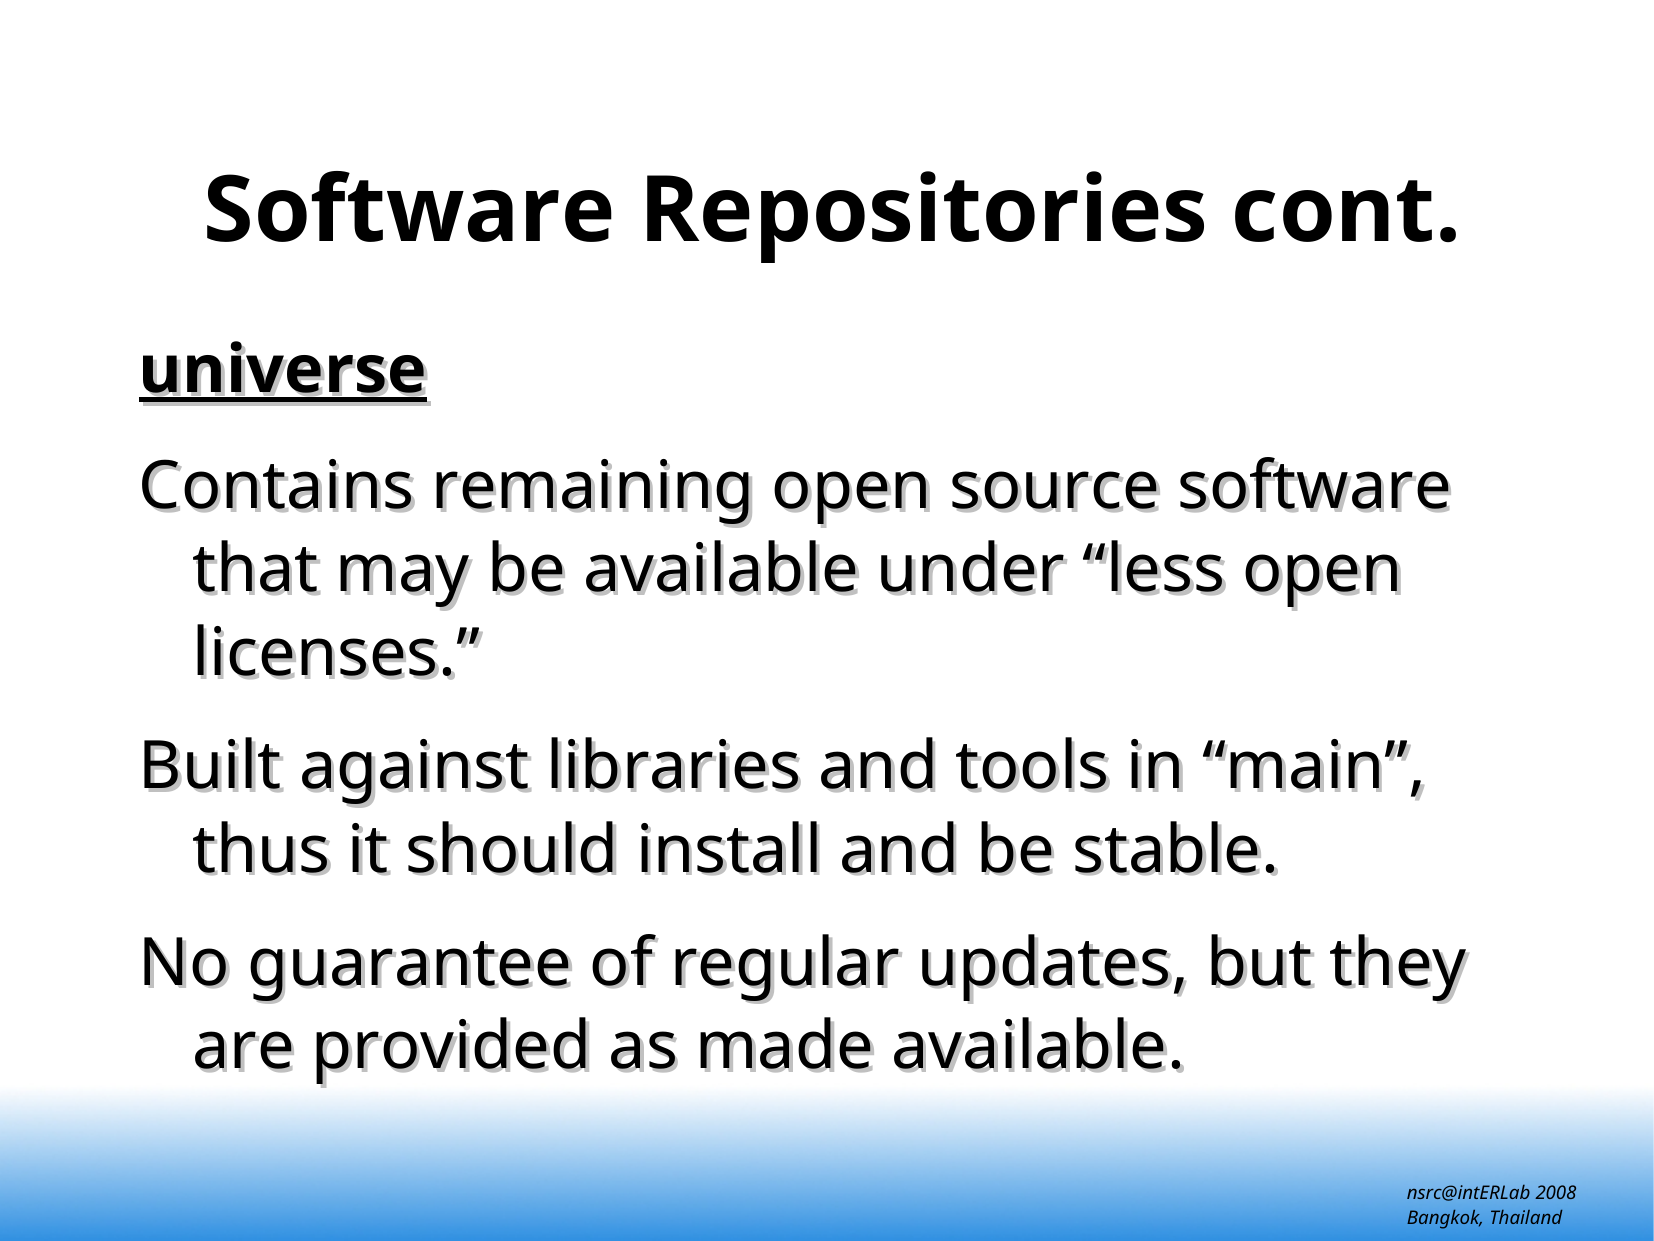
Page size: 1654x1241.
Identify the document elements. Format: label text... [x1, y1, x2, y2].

picture [0, 1083, 1654, 1241]
list universe Contains remaining open source software that may be available under “less open licenses.” Built against libraries and tools in “main”, thus it should install and be stable. No guarantee of regular updates, but they are provided as made available. [121, 321, 1534, 1104]
title Software Repositories cont. [109, 102, 1558, 310]
